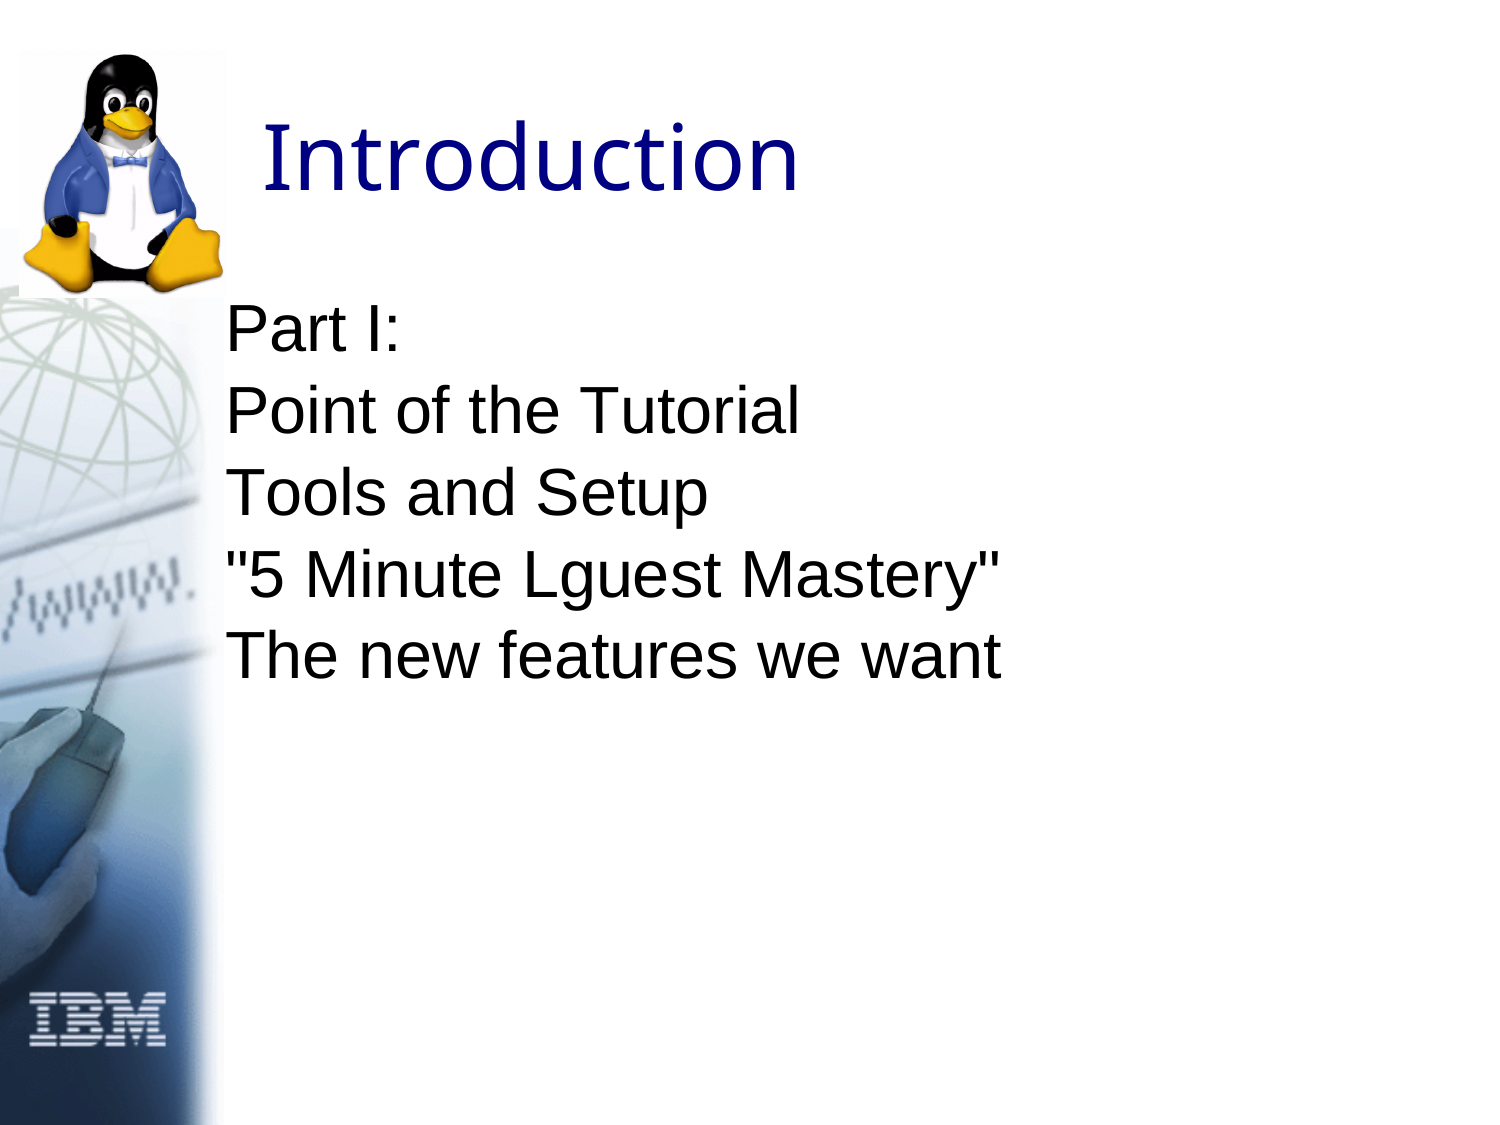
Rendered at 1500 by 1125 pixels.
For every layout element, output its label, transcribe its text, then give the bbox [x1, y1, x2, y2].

title Introduction [262, 37, 1413, 273]
list Part I: Point of the Tutorial Tools and Setup "5 Minute Lguest Mastery" The new features we want [225, 299, 1463, 991]
